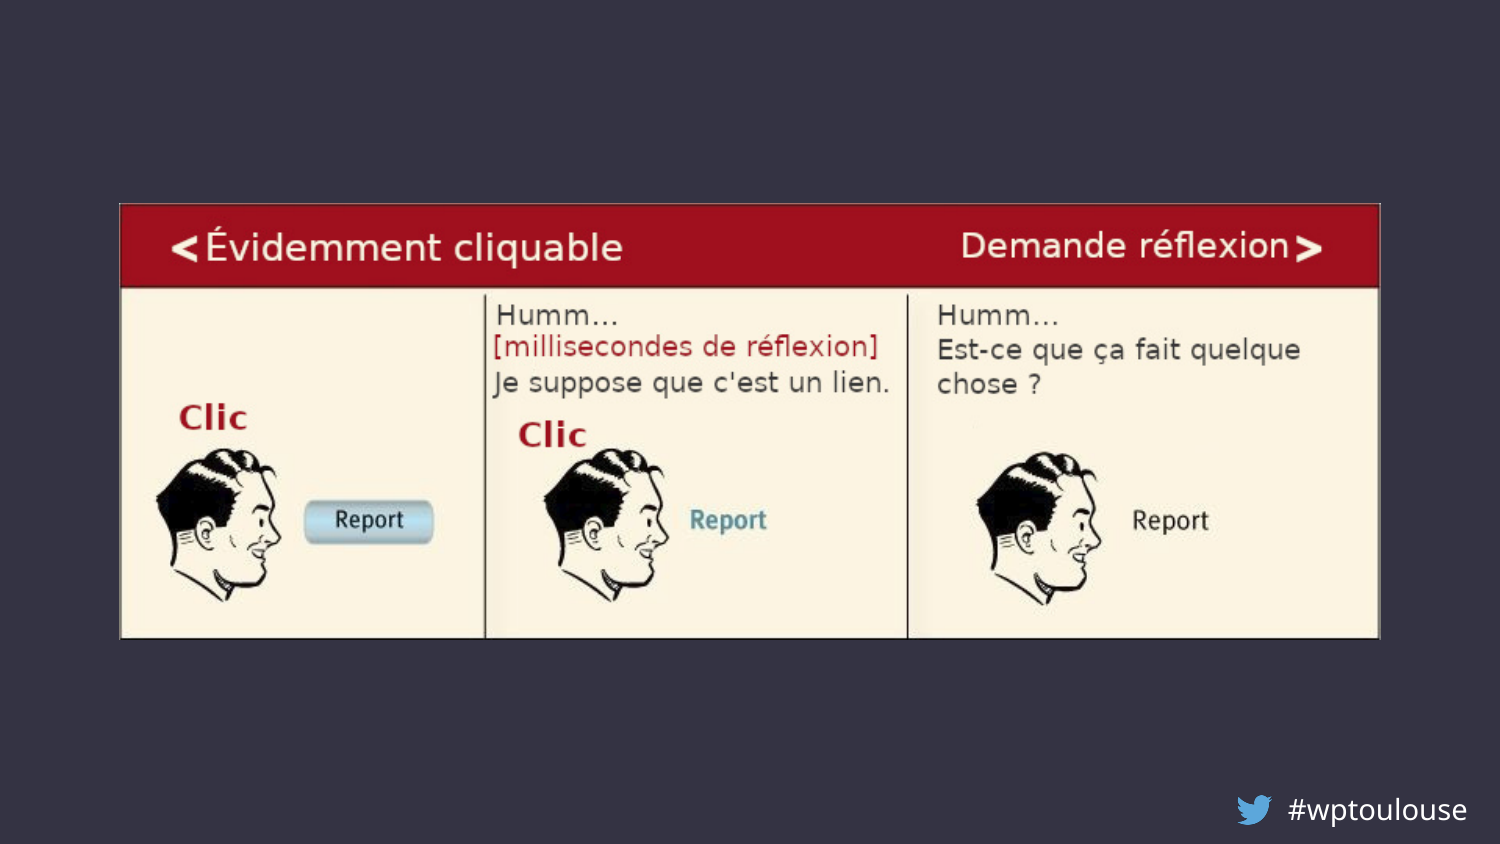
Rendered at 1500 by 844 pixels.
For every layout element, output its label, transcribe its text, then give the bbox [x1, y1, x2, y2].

picture [1236, 795, 1273, 825]
picture [119, 203, 1381, 640]
text_box #wptoulouse [1272, 776, 1488, 832]
